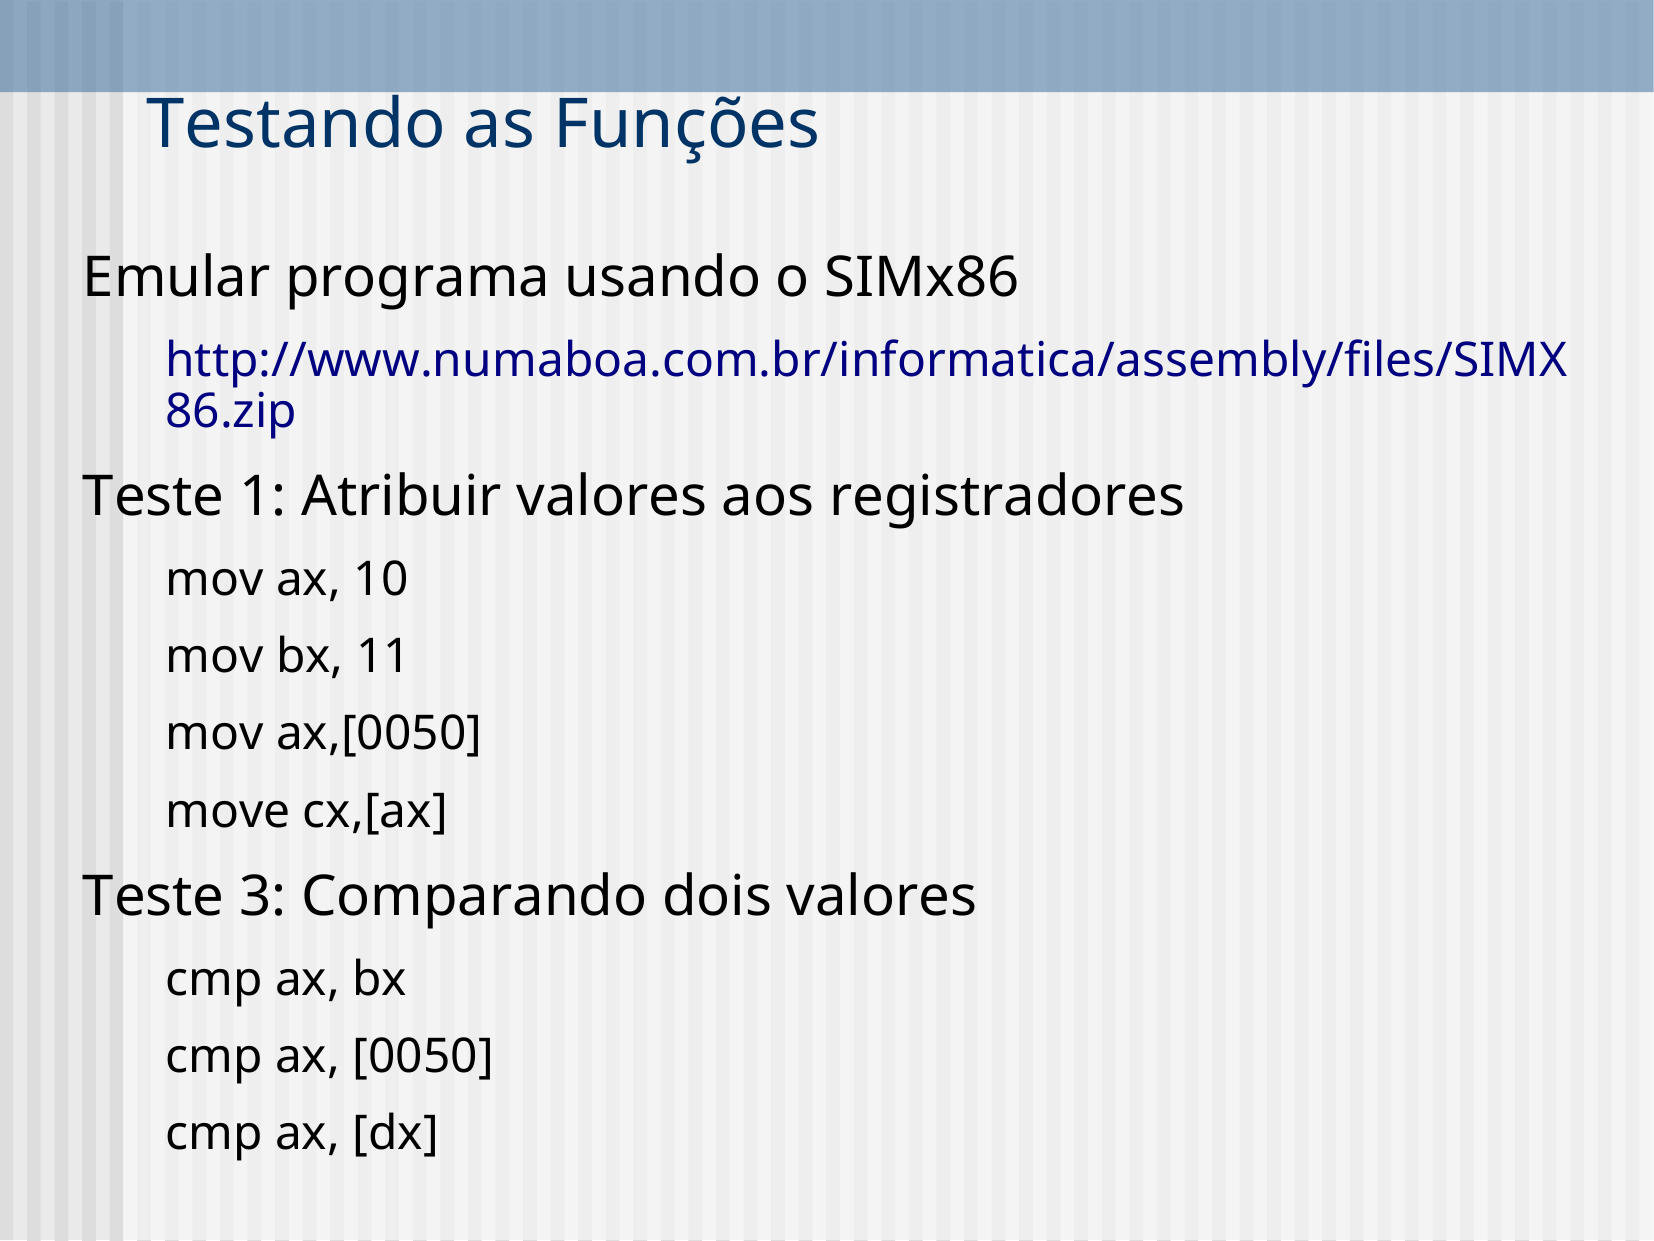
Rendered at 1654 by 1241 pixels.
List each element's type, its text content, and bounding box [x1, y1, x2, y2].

list Emular programa usando o SIMx86 http://www.numaboa.com.br/informatica/assembly/files/SIMX86.zip Teste 1: Atribuir valores aos registradores mov ax, 10 mov bx, 11 mov ax,[0050] move cx,[ax] Teste 3: Comparando dois valores cmp ax, bx cmp ax, [0050] cmp ax, [dx] [82, 236, 1571, 1094]
title Testando as Funções [146, 36, 1536, 204]
